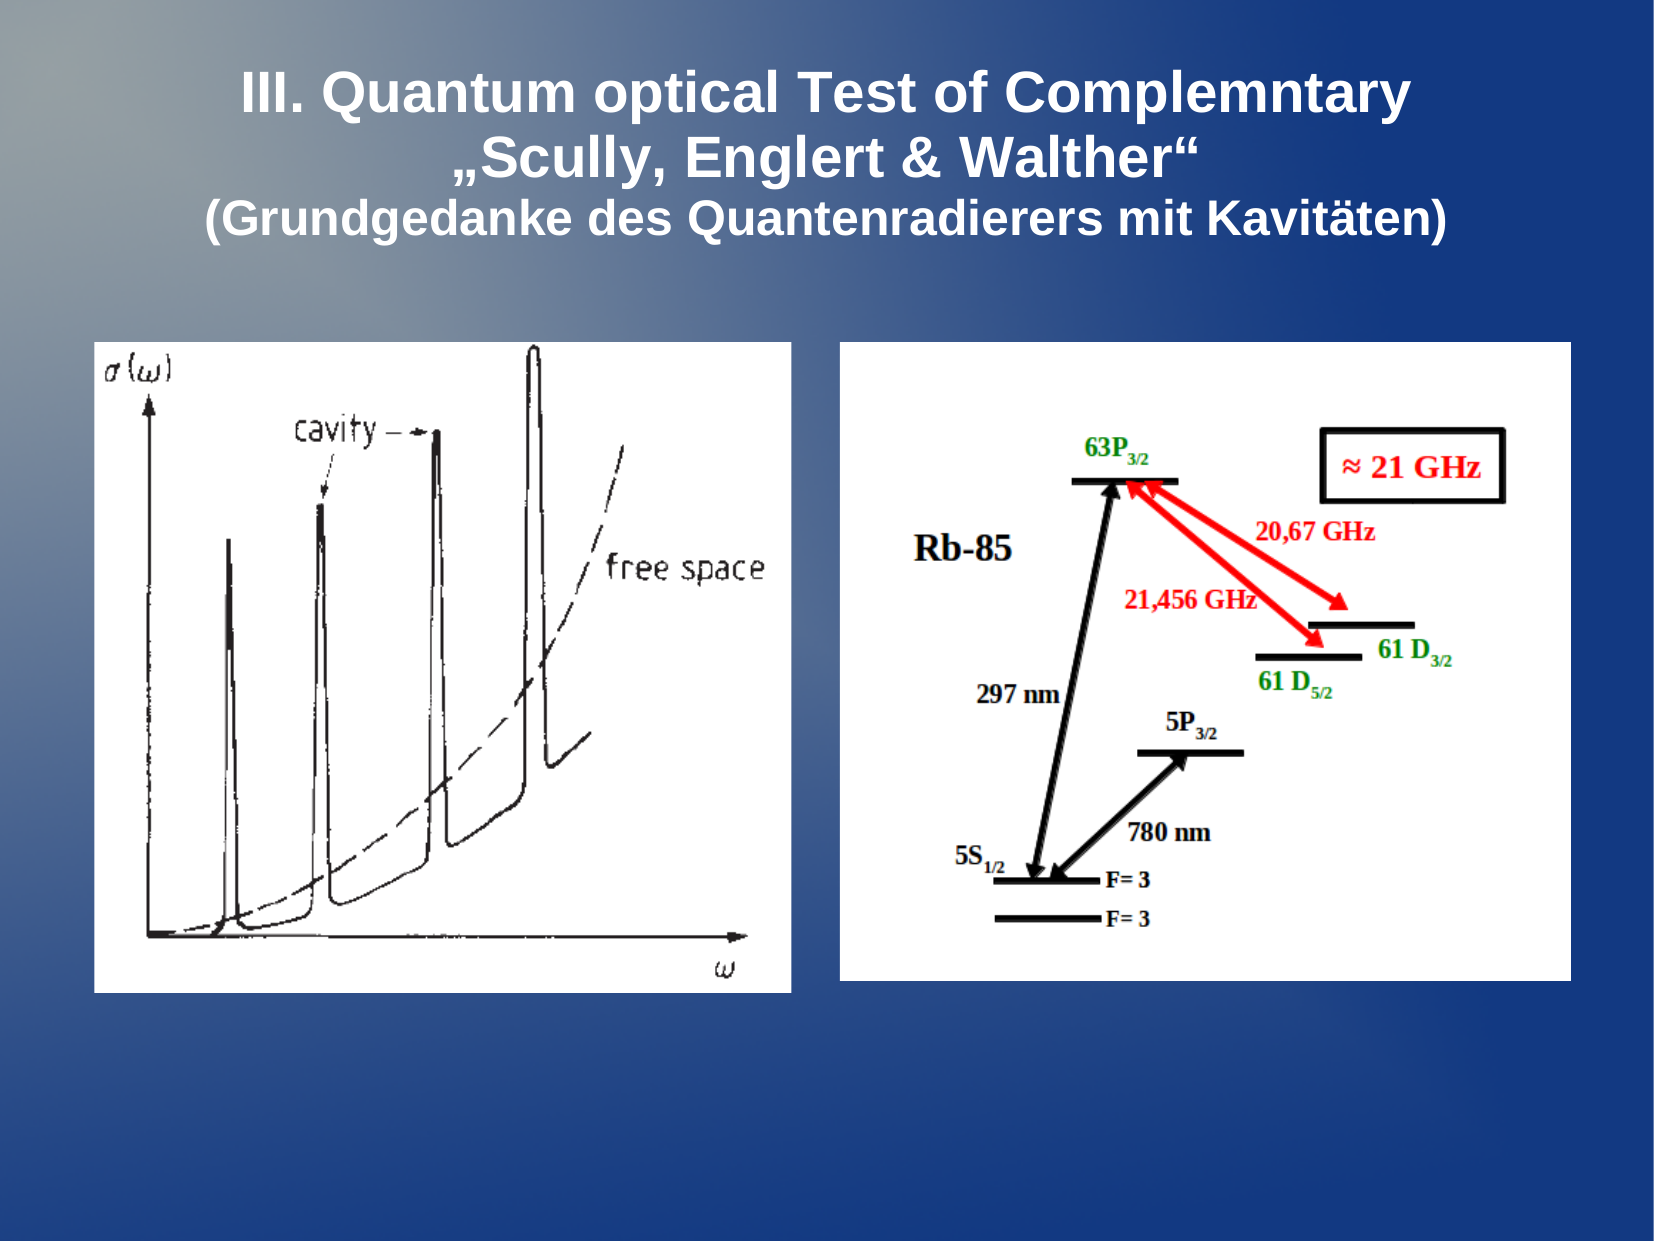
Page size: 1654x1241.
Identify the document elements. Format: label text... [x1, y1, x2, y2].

title III. Quantum optical Test of Complemntary „Scully, Englert & Walther“ (Grundgedanke des Quantenradierers mit Kavitäten) [82, 49, 1571, 257]
picture [0, 0, 1654, 1241]
